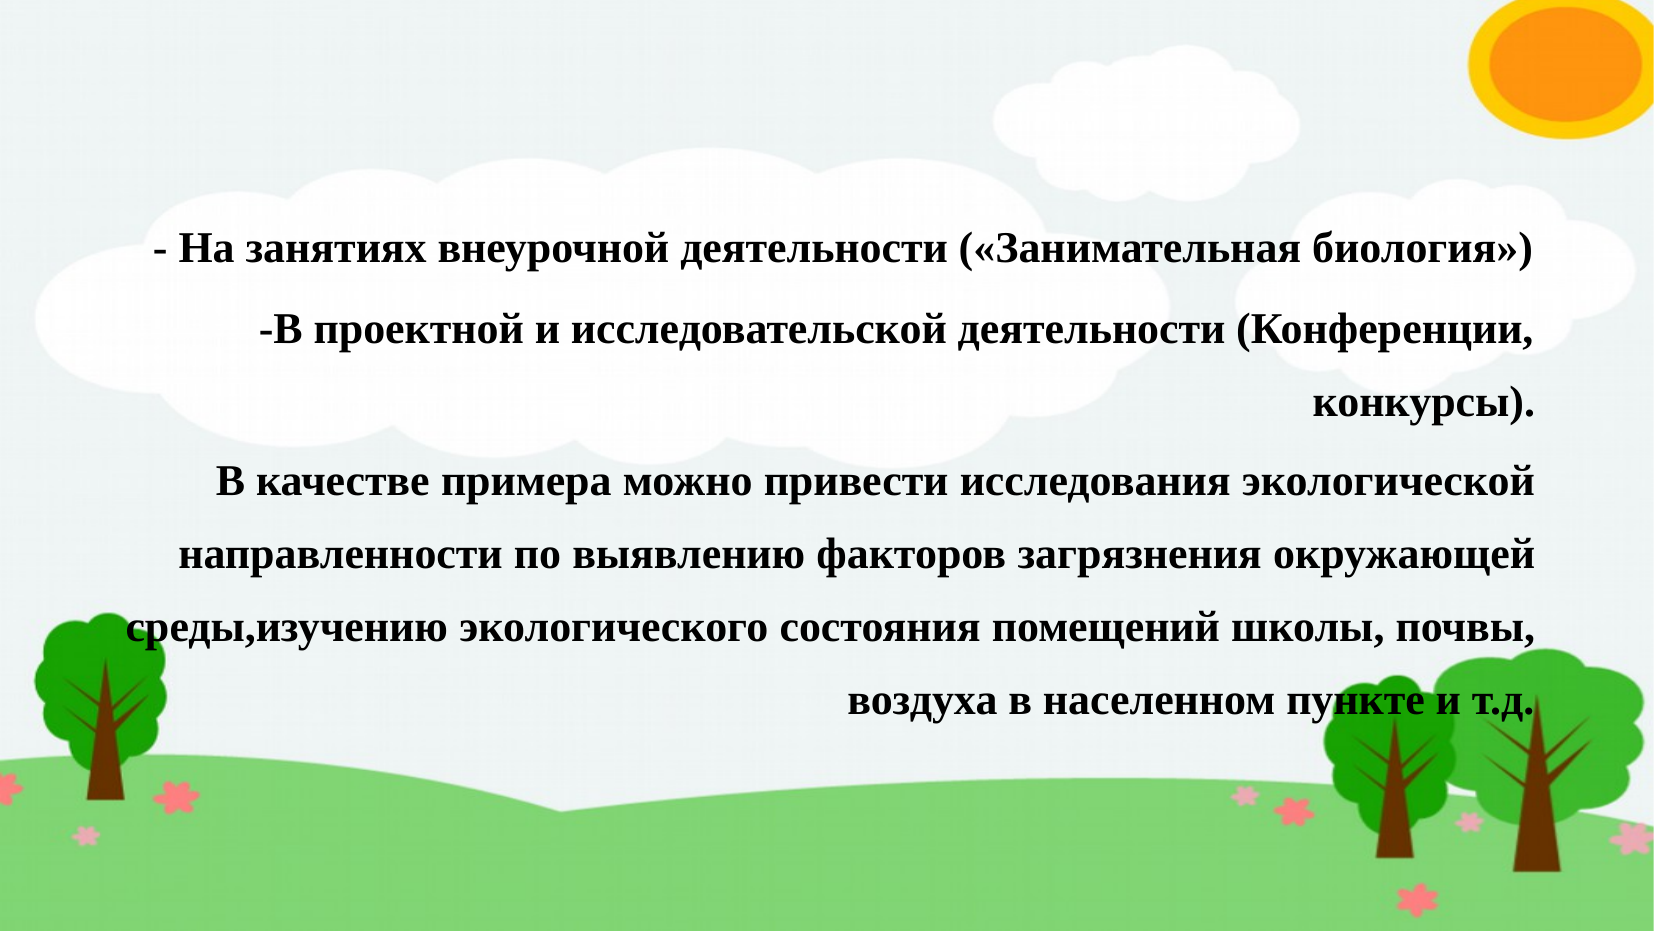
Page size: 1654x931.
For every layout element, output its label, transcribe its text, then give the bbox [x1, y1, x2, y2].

list - На занятиях внеурочной деятельности («Занимательная биология») -В проектной и исследовательской деятельности (Конференции, конкурсы). В качестве примера можно привести исследования экологической направленности по выявлению факторов загрязнения окружающей среды,изучению экологического состояния помещений школы, почвы, воздуха в населенном пункте и т.д. [47, 192, 1536, 733]
picture [0, 0, 1654, 931]
